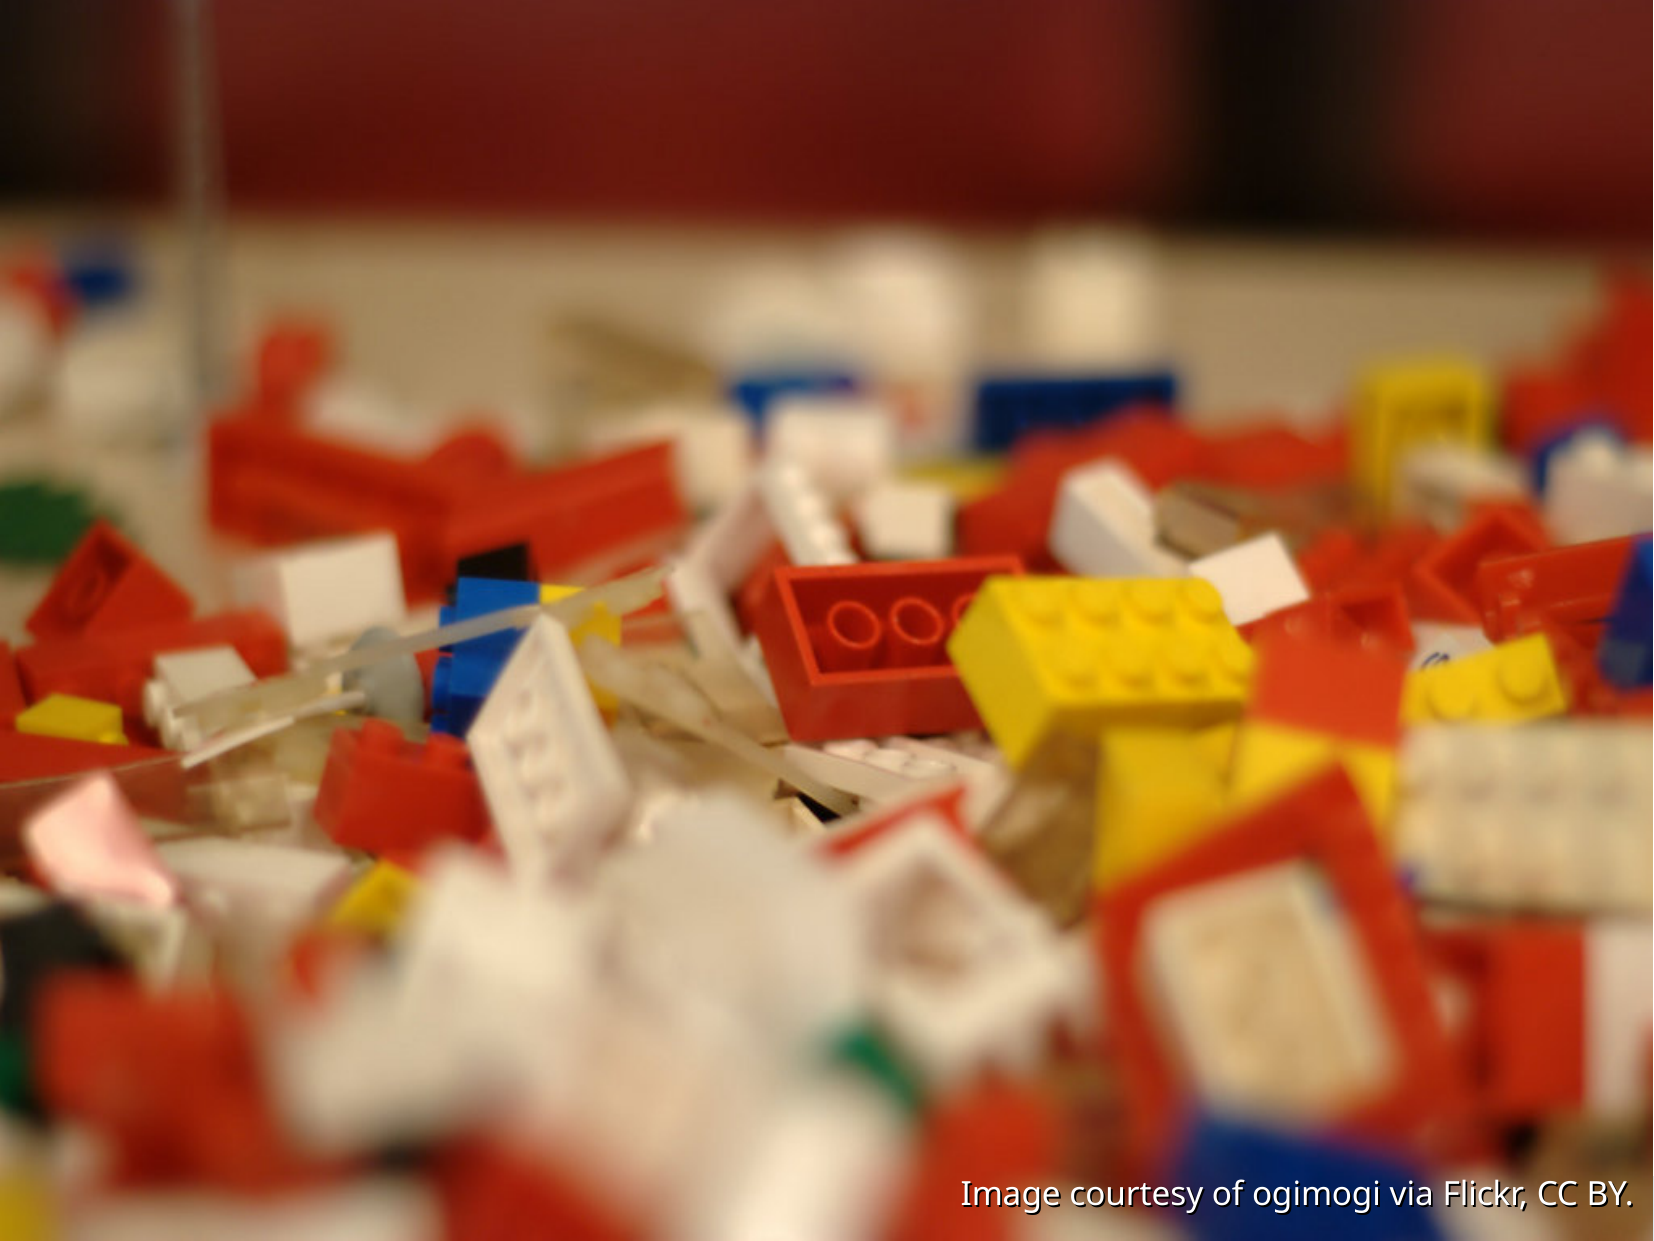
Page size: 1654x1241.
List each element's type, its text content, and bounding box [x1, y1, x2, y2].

text_box Image courtesy of ogimogi via Flickr, CC BY. [899, 1162, 1650, 1215]
picture [0, 0, 1654, 1241]
